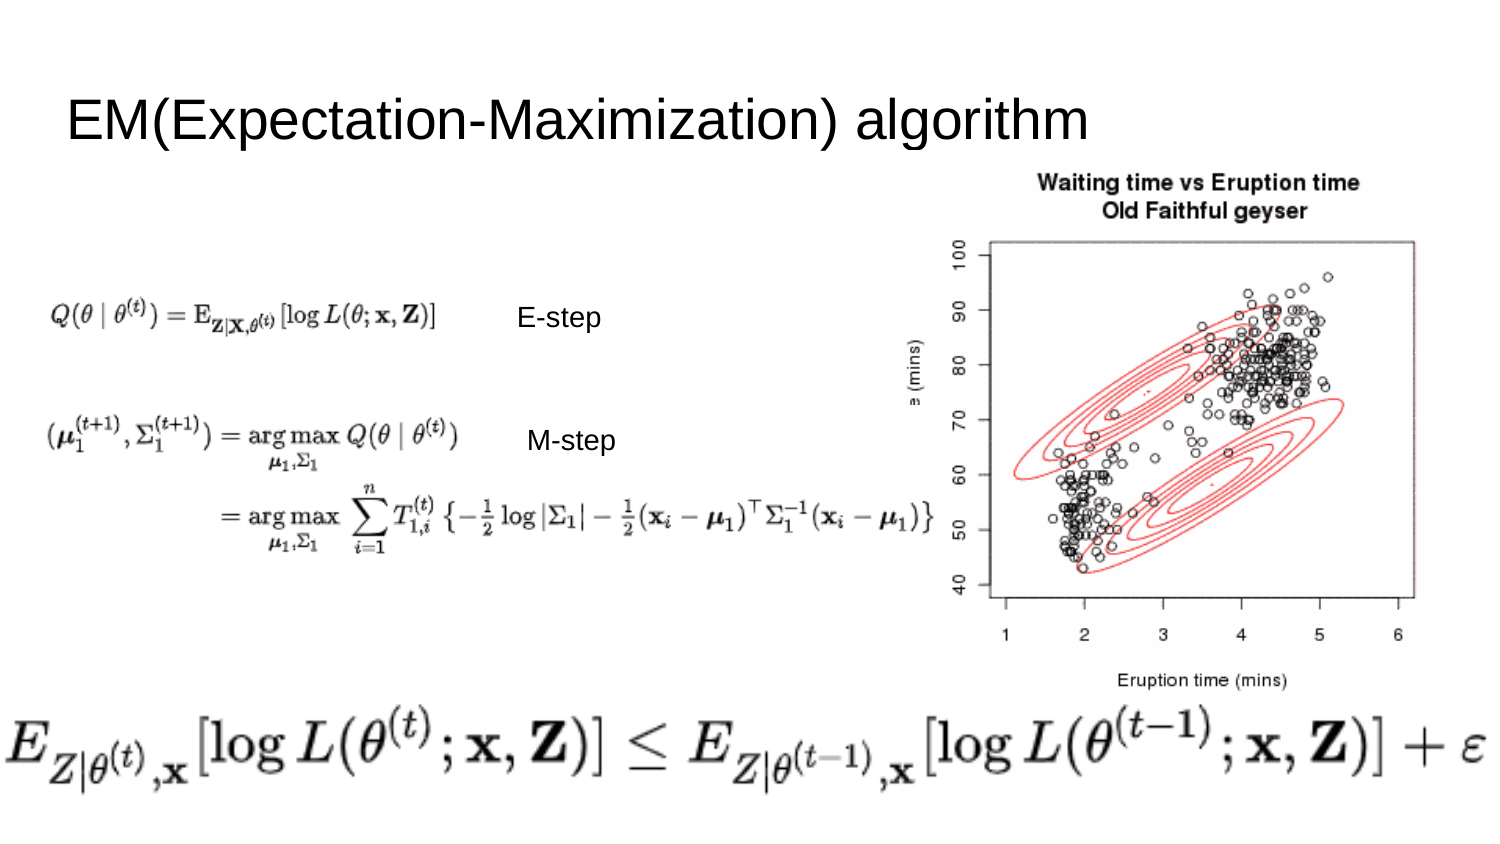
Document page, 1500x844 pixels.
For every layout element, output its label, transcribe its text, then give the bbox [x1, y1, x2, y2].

title EM(Expectation-Maximization) algorithm [51, 72, 1449, 167]
picture [39, 288, 451, 344]
text_box M-step [511, 405, 1004, 471]
picture [0, 150, 1498, 812]
text_box E-step [501, 283, 994, 349]
